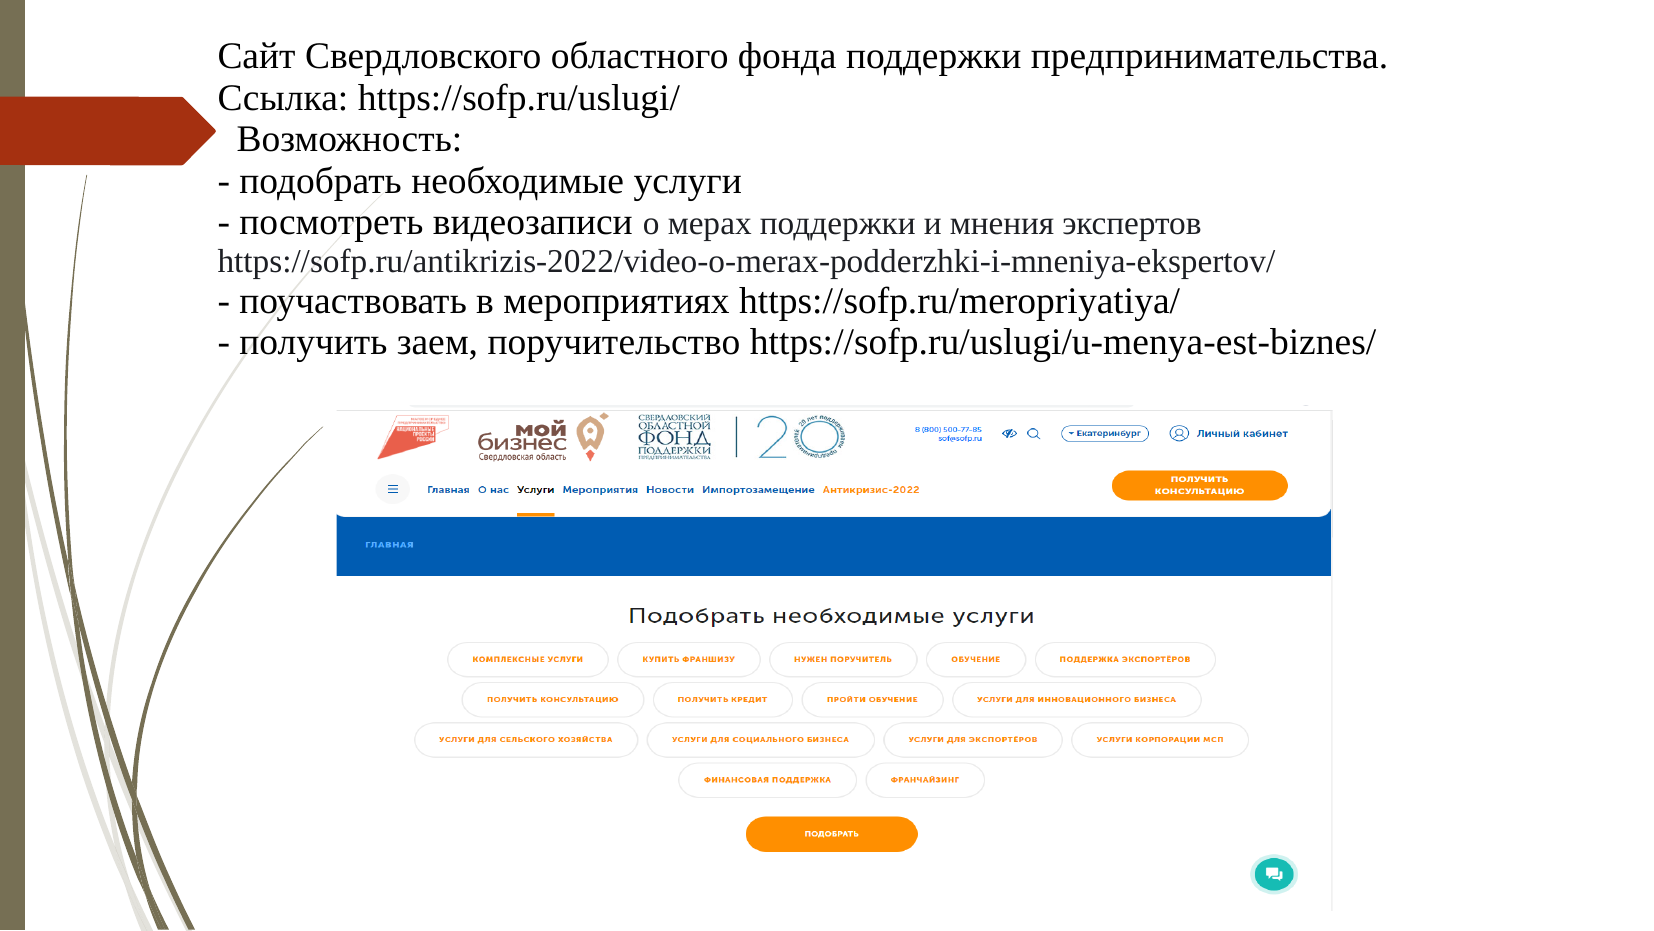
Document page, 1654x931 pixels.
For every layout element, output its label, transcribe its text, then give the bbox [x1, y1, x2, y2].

picture [336, 405, 1333, 911]
text_box Сайт Свердловского областного фонда поддержки предпринимательства. Ссылка: https://sofp.ru/uslugi/ Возможность: - подобрать необходимые услуги - посмотреть видеозаписи о мерах поддержки и мнения экспертов https://sofp.ru/antikrizis-2022/video-o-merax-podderzhki-i-mneniya-ekspertov/ - поучаствовать в мероприятиях https://sofp.ru/meropriyatiya/ - получить заем, поручительство https://sofp.ru/uslugi/u-menya-est-biznes/ [203, 28, 1654, 412]
